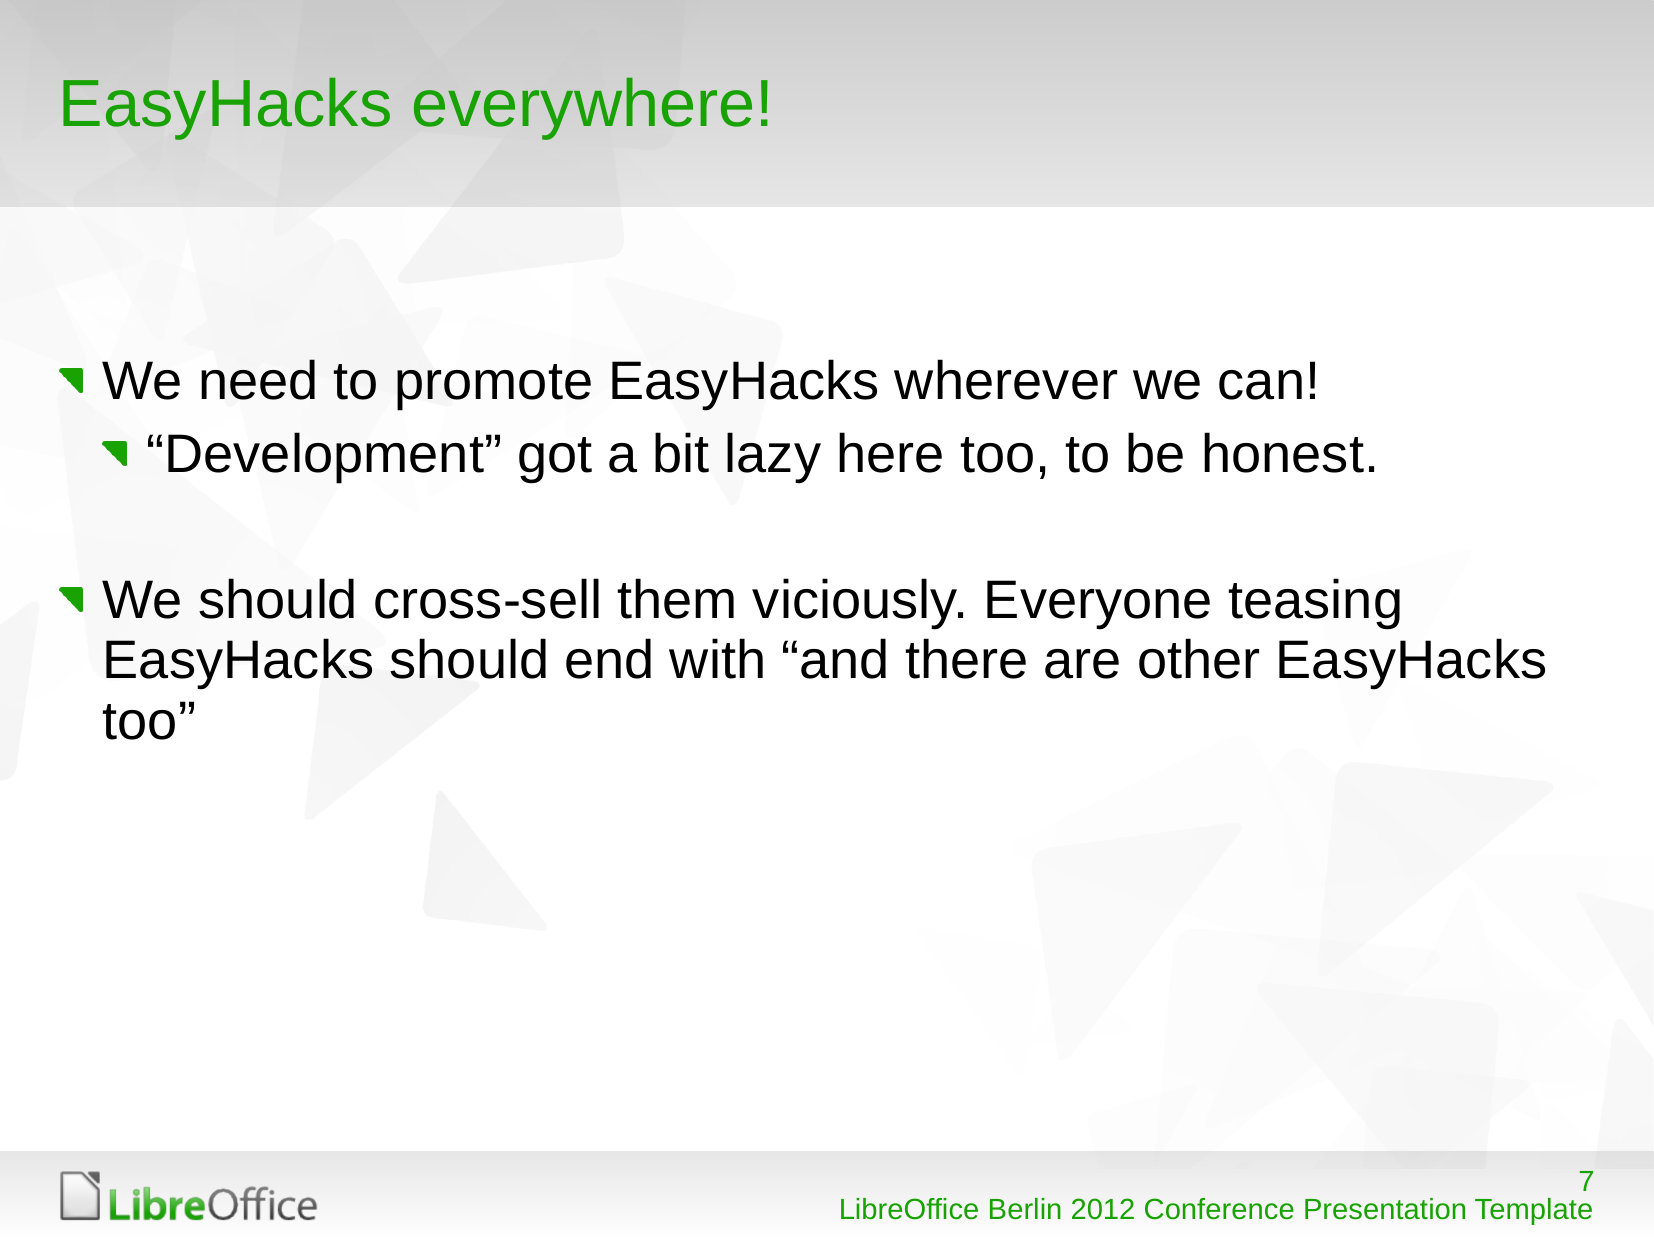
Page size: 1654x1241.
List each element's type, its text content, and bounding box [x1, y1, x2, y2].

title EasyHacks everywhere! [59, 29, 1595, 178]
list We need to promote EasyHacks wherever we can! “Development” got a bit lazy here too, to be honest. We should cross-sell them viciously. Everyone teasing EasyHacks should end with “and there are other EasyHacks too” [59, 277, 1595, 1126]
picture [41, 1152, 337, 1240]
picture [0, 0, 783, 931]
picture [915, 548, 1654, 1169]
